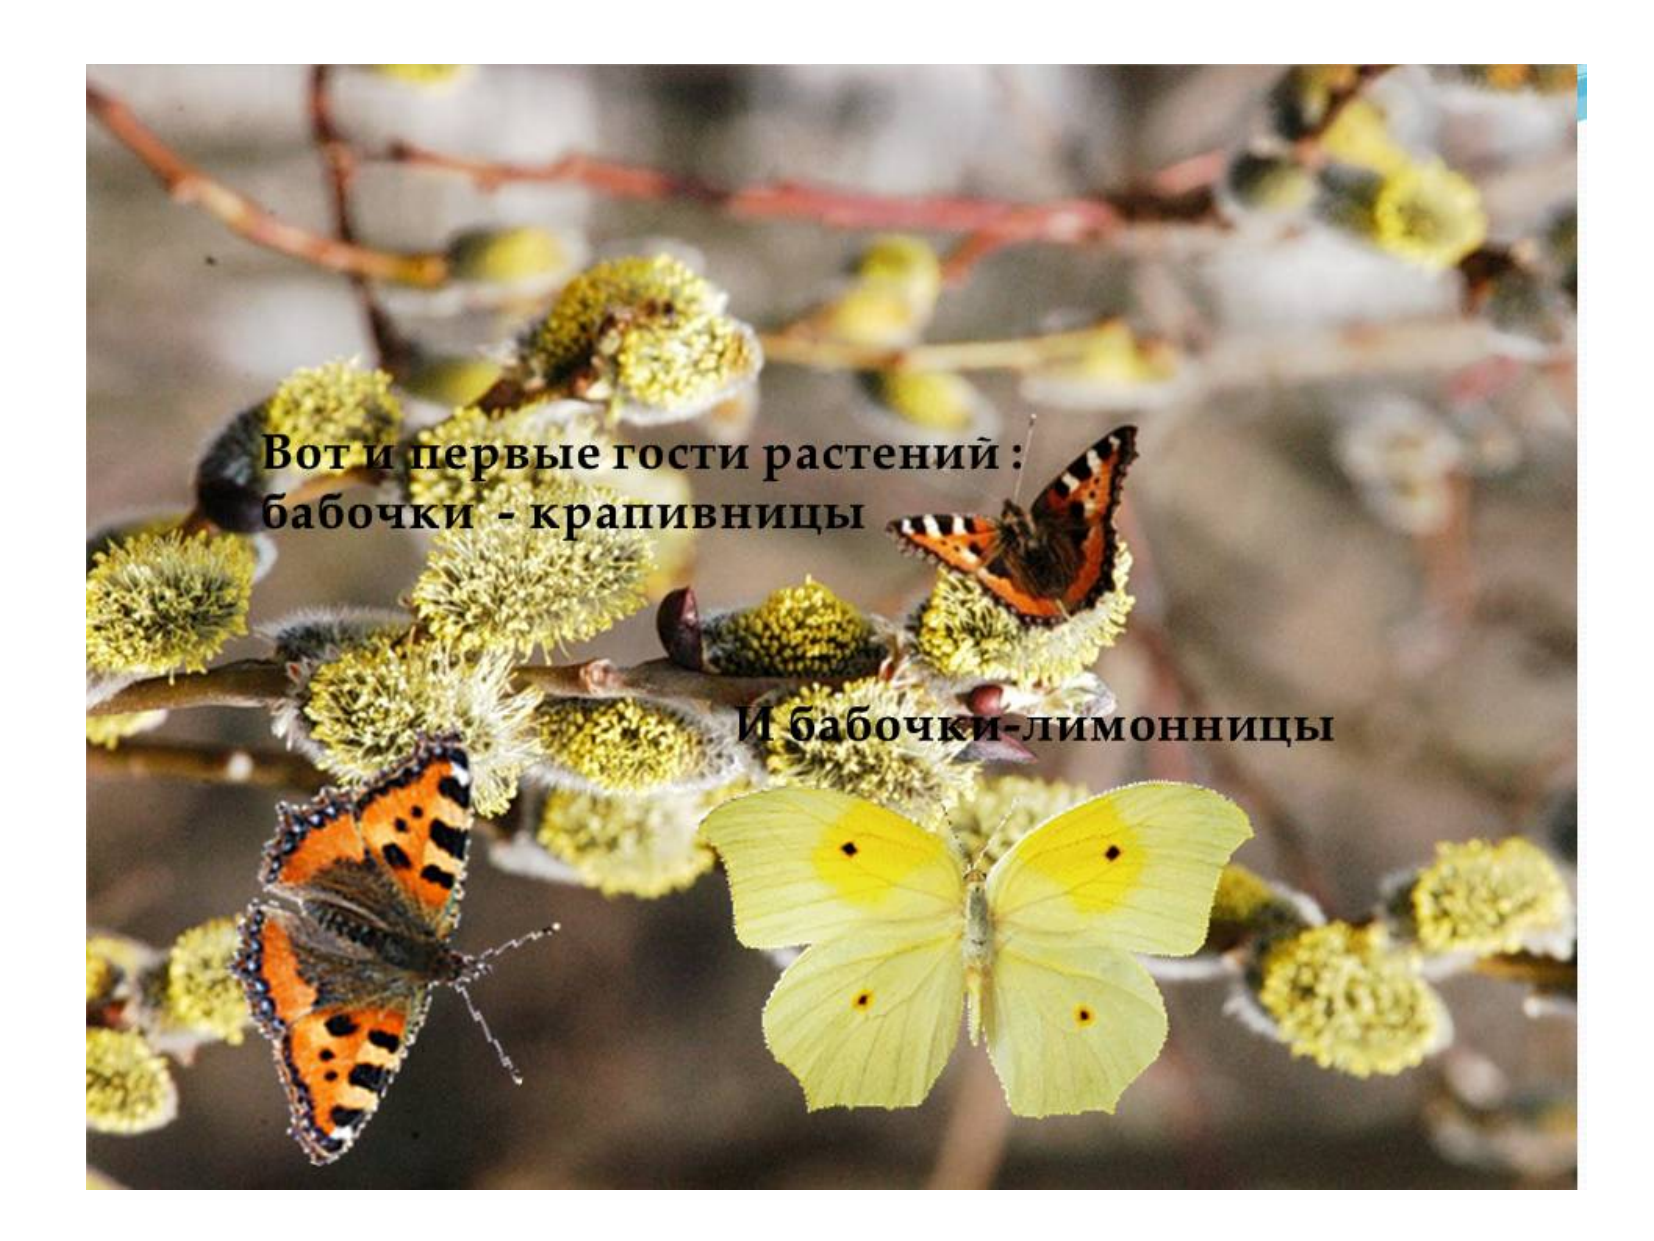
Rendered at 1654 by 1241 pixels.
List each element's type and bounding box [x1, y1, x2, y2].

picture [86, 64, 1587, 1190]
